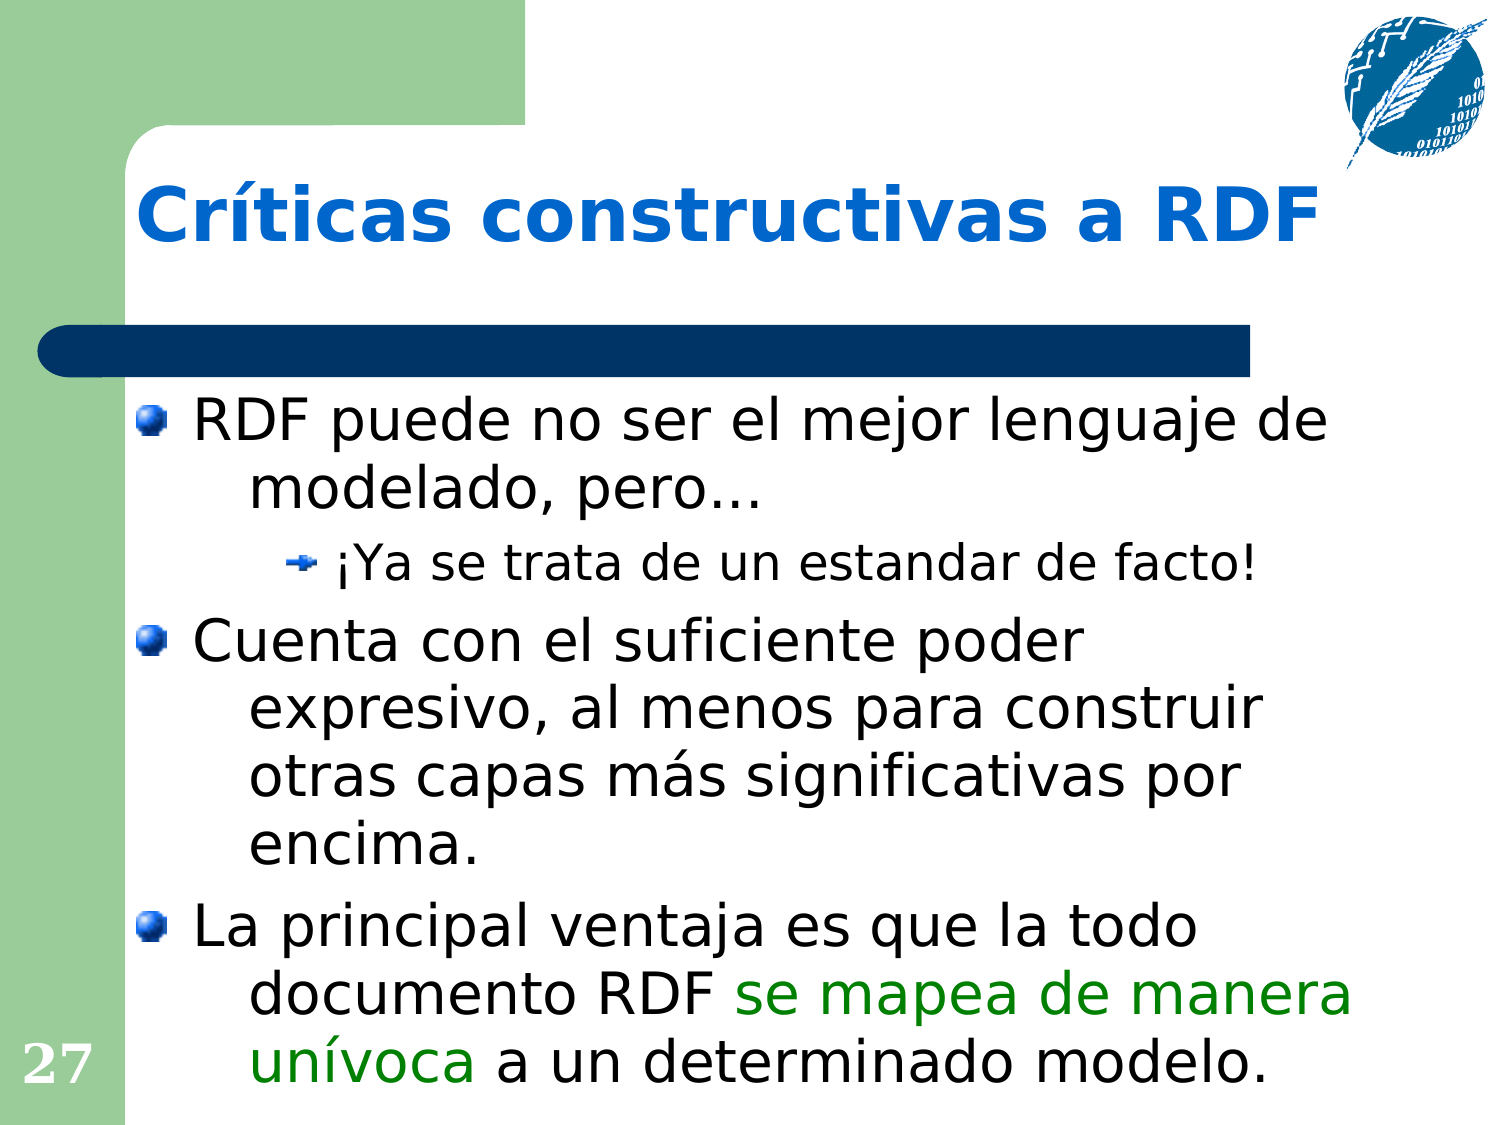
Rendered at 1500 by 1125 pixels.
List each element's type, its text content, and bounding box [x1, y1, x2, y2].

picture [1427, 138, 1431, 148]
picture [1433, 139, 1440, 147]
list RDF puede no ser el mejor lenguaje de modelado, pero... ¡Ya se trata de un estandar de facto! Cuenta con el suficiente poder expresivo, al menos para construir otras capas más significativas por encima. La principal ventaja es que la todo documento RDF se mapea de manera unívoca a un determinado modelo. [136, 386, 1399, 1097]
title Críticas constructivas a RDF [135, 135, 1413, 301]
picture [1416, 140, 1425, 149]
picture [1341, 15, 1487, 172]
picture [1436, 127, 1450, 136]
